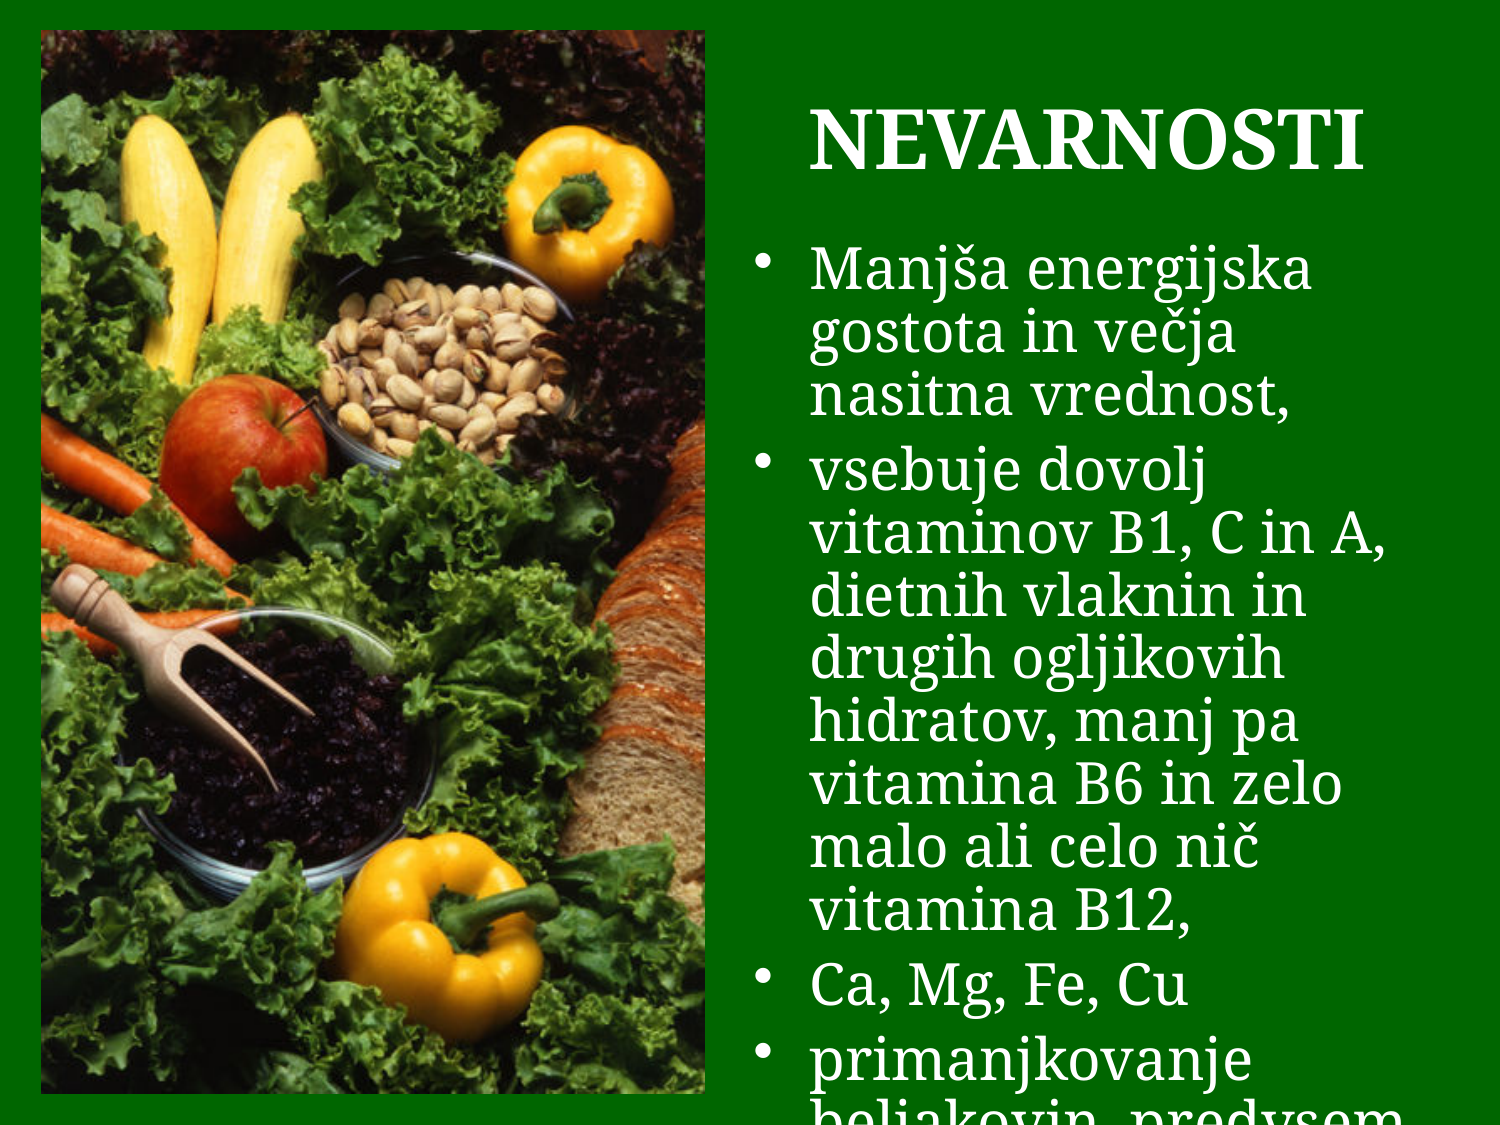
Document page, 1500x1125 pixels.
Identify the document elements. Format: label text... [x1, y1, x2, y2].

picture [41, 30, 705, 1094]
title NEVARNOSTI [714, 78, 1461, 194]
list Manjša energijska gostota in večja nasitna vrednost, vsebuje dovolj vitaminov B1, C in A, dietnih vlaknin in drugih ogljikovih hidratov, manj pa vitamina B6 in zelo malo ali celo nič vitamina B12, Ca, Mg, Fe, Cu primanjkovanje beljakovin, predvsem esencialnih aminokislin. [738, 231, 1449, 1083]
